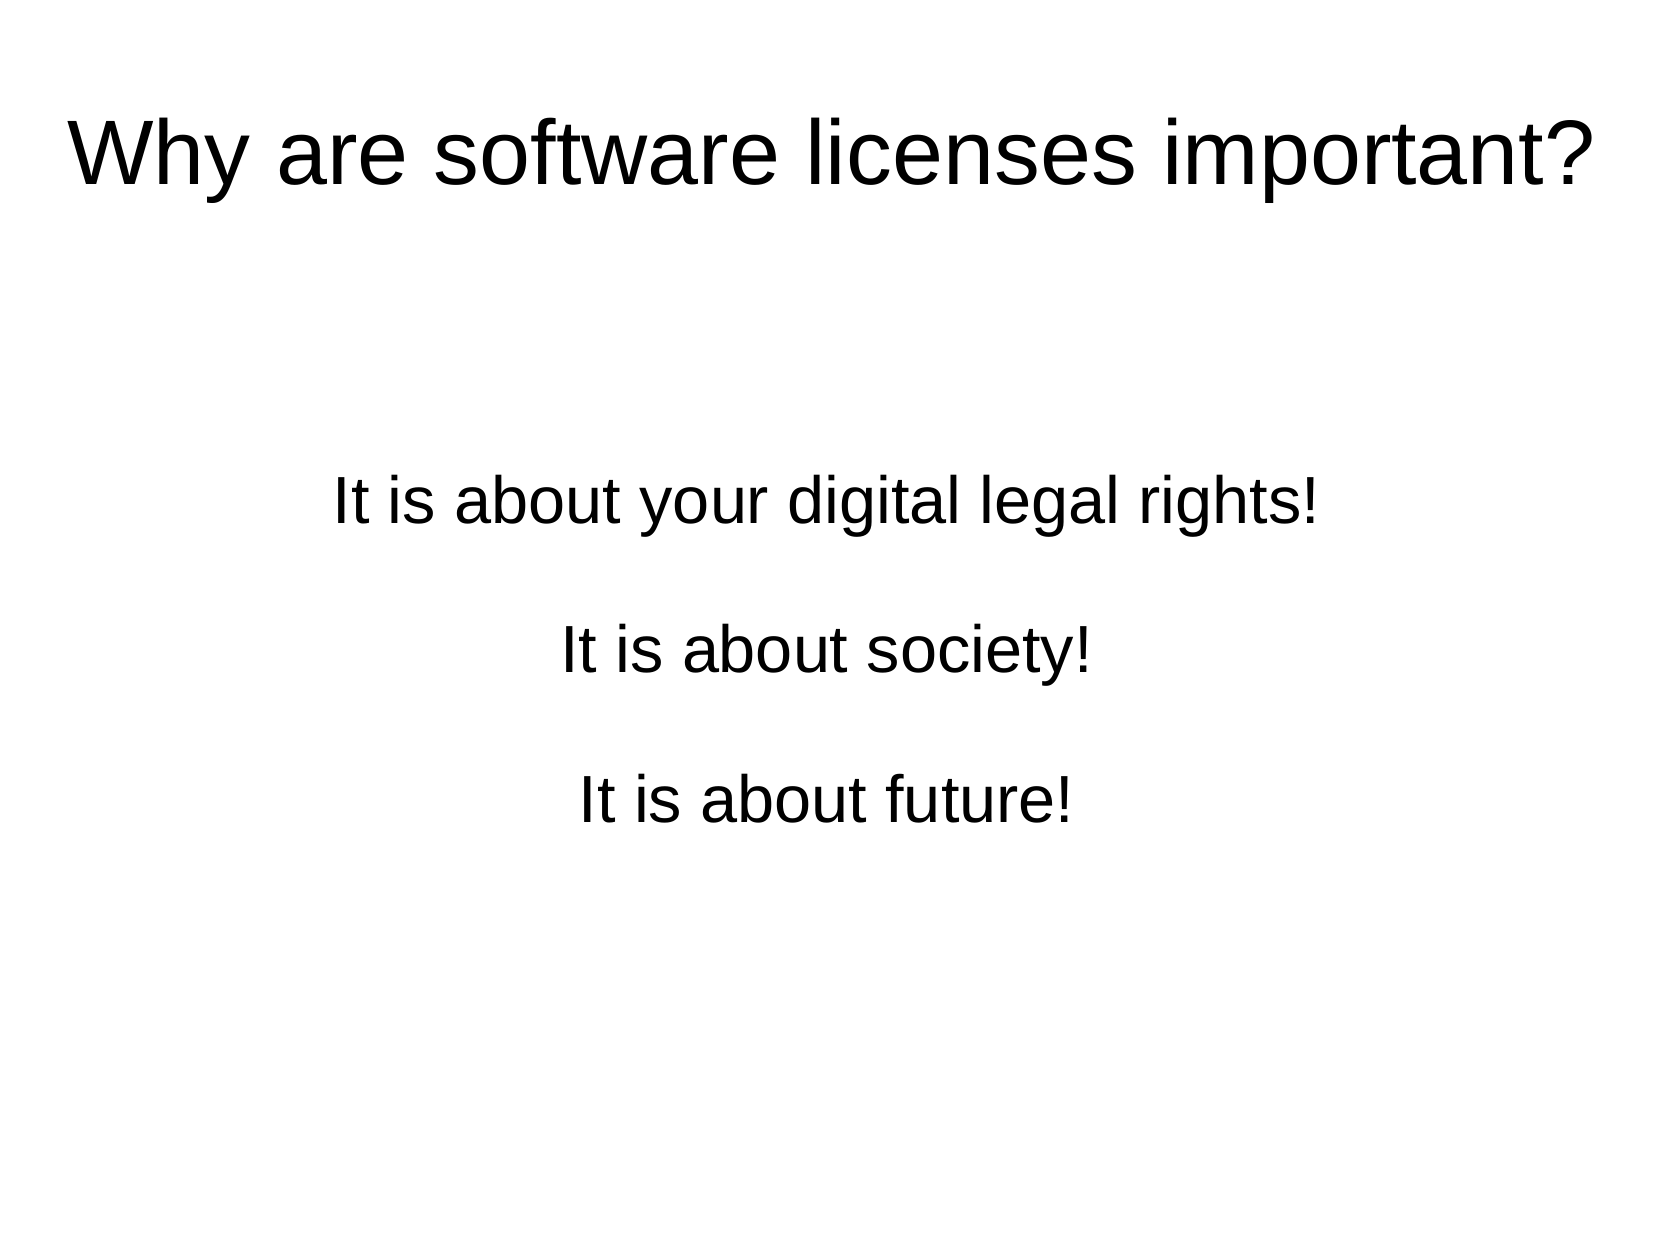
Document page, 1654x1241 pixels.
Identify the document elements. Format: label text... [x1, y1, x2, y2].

subtitle It is about your digital legal rights! It is about society! It is about future! [82, 290, 1571, 1010]
title Why are software licenses important? [60, 49, 1606, 257]
